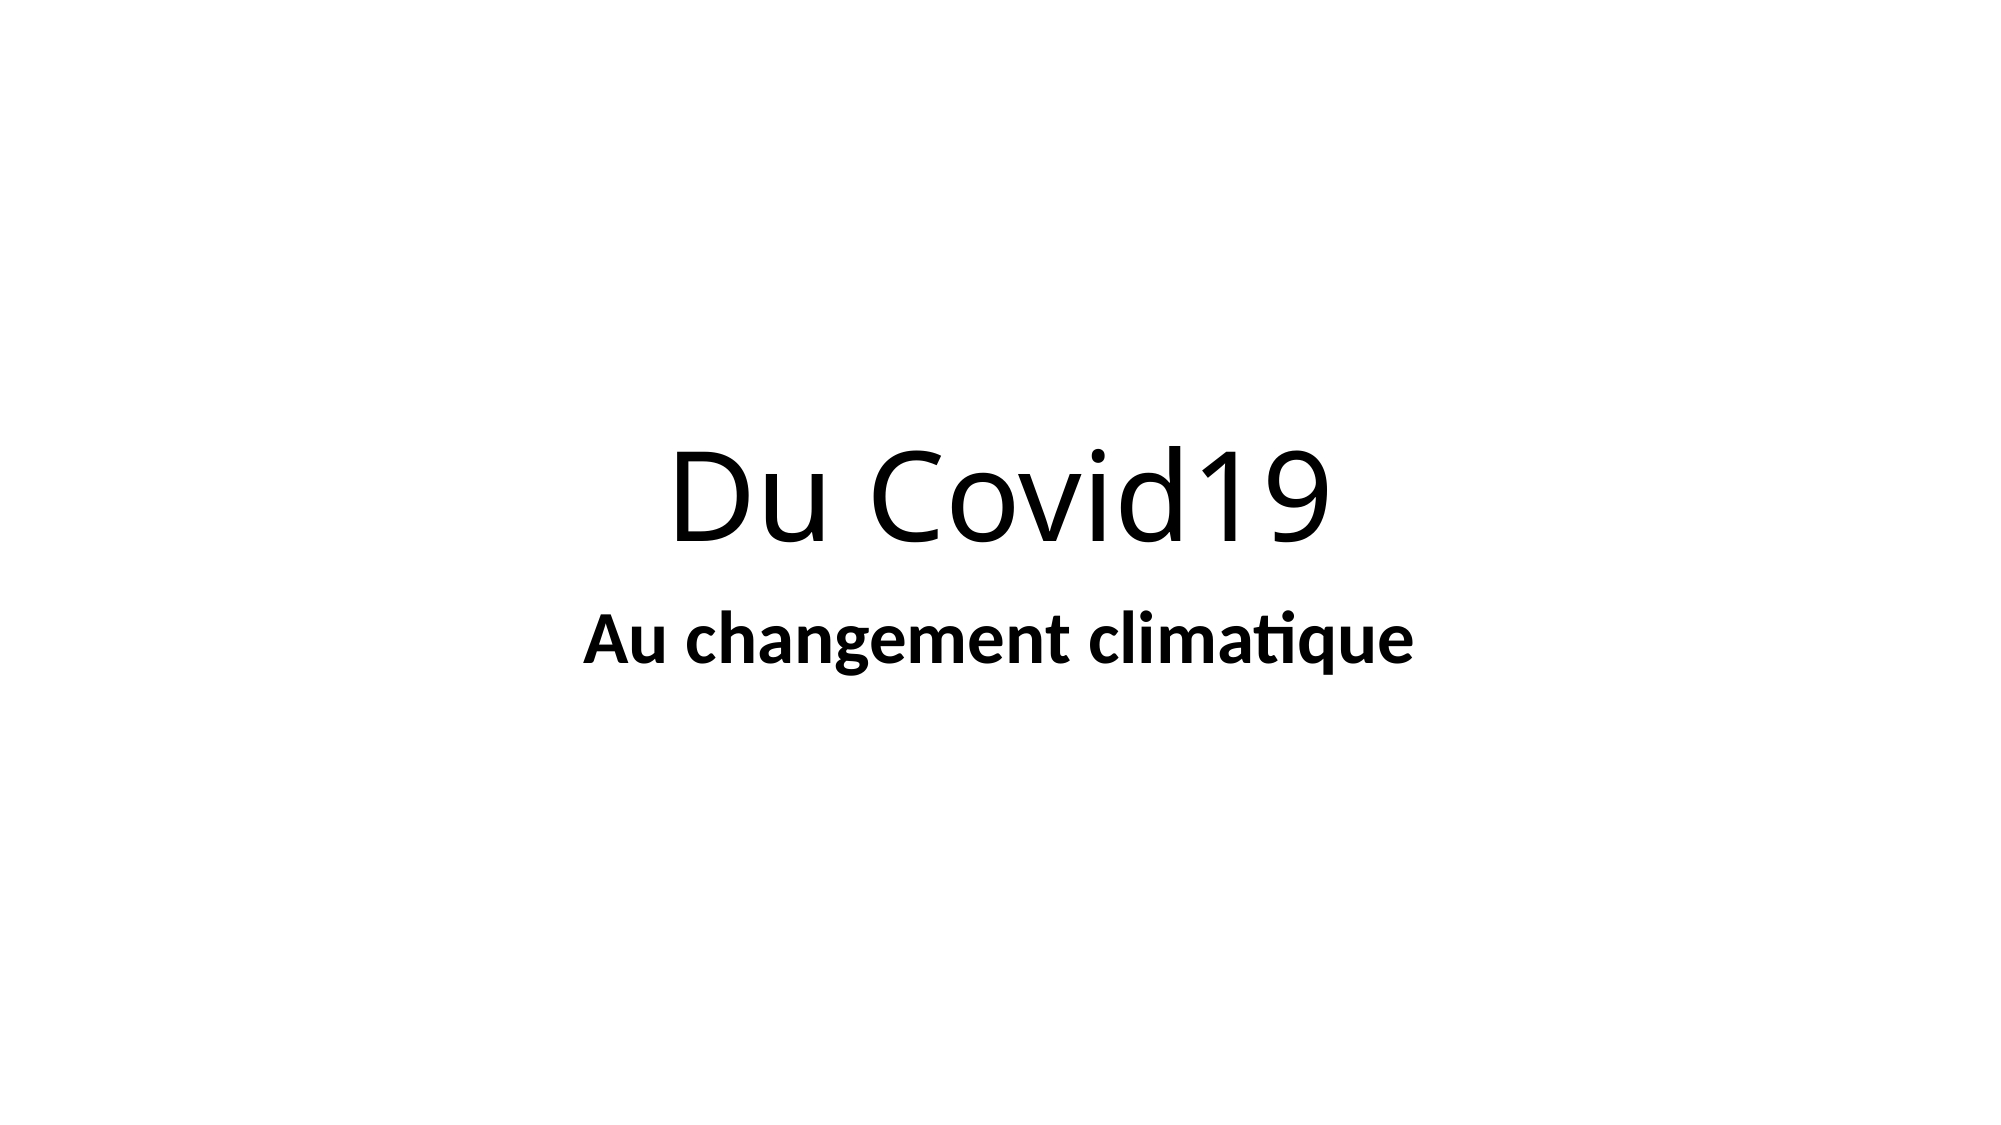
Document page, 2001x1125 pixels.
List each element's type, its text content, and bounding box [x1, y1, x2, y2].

subtitle Au changement climatique [249, 590, 1750, 863]
title Du Covid19 [249, 184, 1750, 576]
